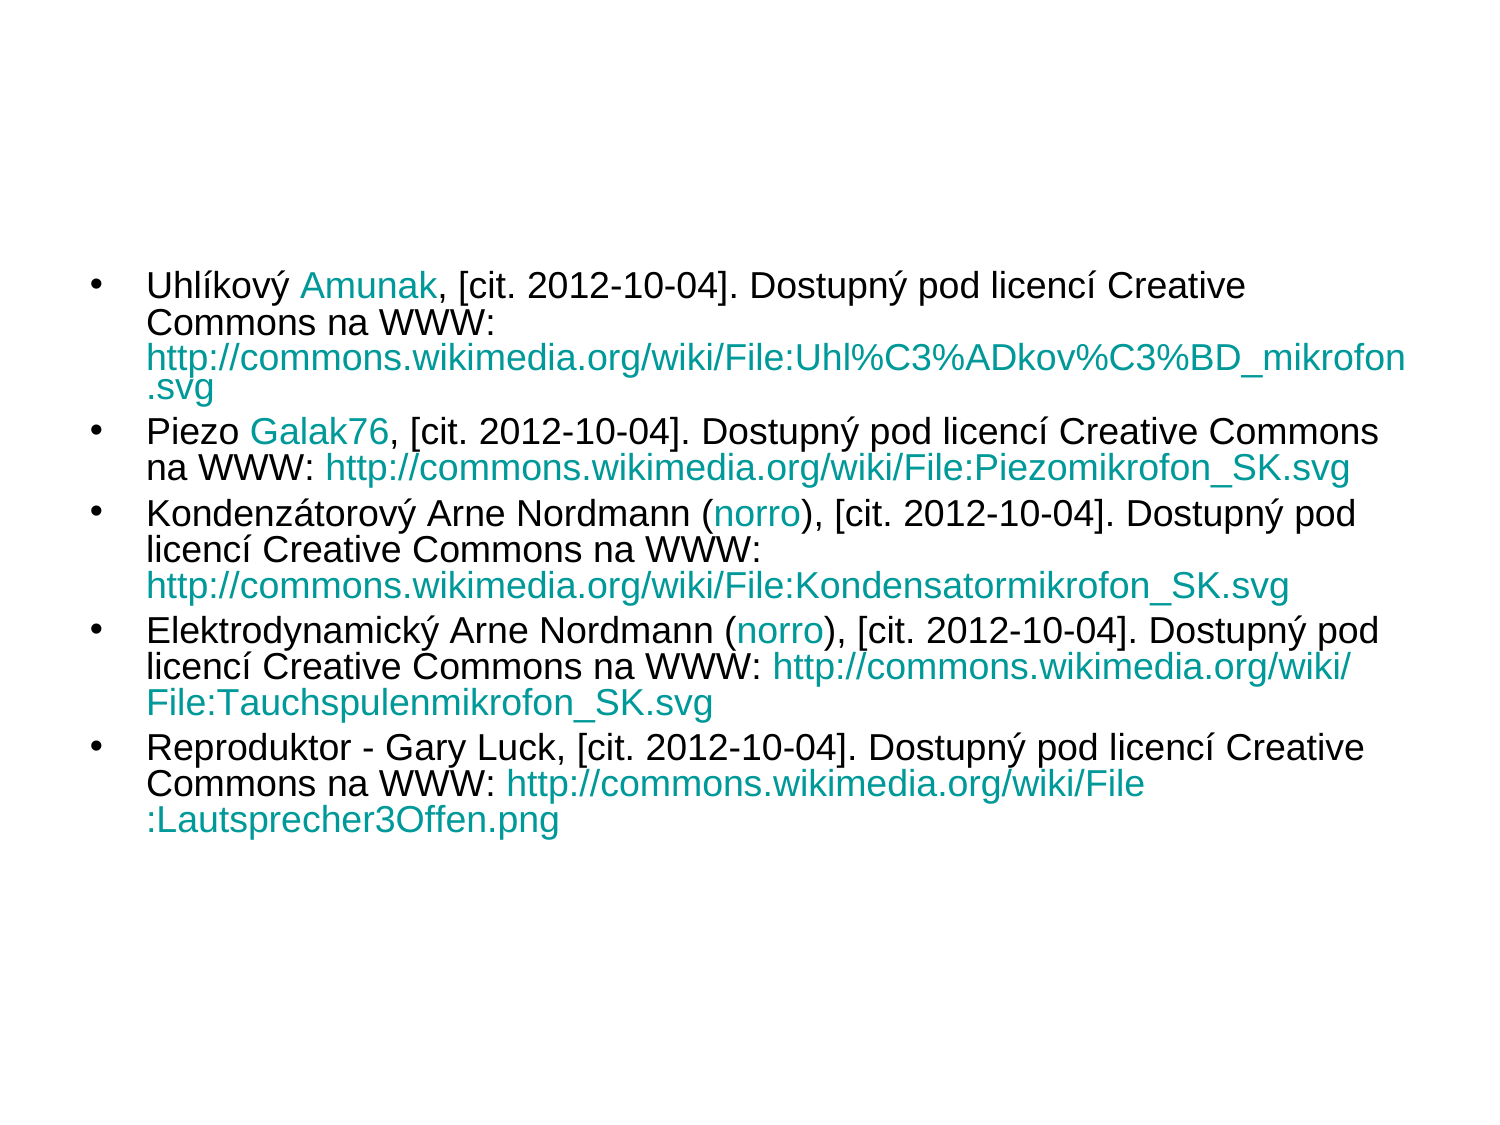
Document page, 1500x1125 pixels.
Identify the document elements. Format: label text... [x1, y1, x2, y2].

list Uhlíkový Amunak, [cit. 2012-10-04]. Dostupný pod licencí Creative Commons na WWW: http://commons.wikimedia.org/wiki/File:Uhl%C3%ADkov%C3%BD_mikrofon.svg Piezo Galak76, [cit. 2012-10-04]. Dostupný pod licencí Creative Commons na WWW: http://commons.wikimedia.org/wiki/File:Piezomikrofon_SK.svg Kondenzátorový Arne Nordmann (norro), [cit. 2012-10-04]. Dostupný pod licencí Creative Commons na WWW: http://commons.wikimedia.org/wiki/File:Kondensatormikrofon_SK.svg Elektrodynamický Arne Nordmann (norro), [cit. 2012-10-04]. Dostupný pod licencí Creative Commons na WWW: http://commons.wikimedia.org/wiki/File:Tauchspulenmikrofon_SK.svg Reproduktor - Gary Luck, [cit. 2012-10-04]. Dostupný pod licencí Creative Commons na WWW: http://commons.wikimedia.org/wiki/File:Lautsprecher3Offen.png [75, 262, 1426, 1006]
